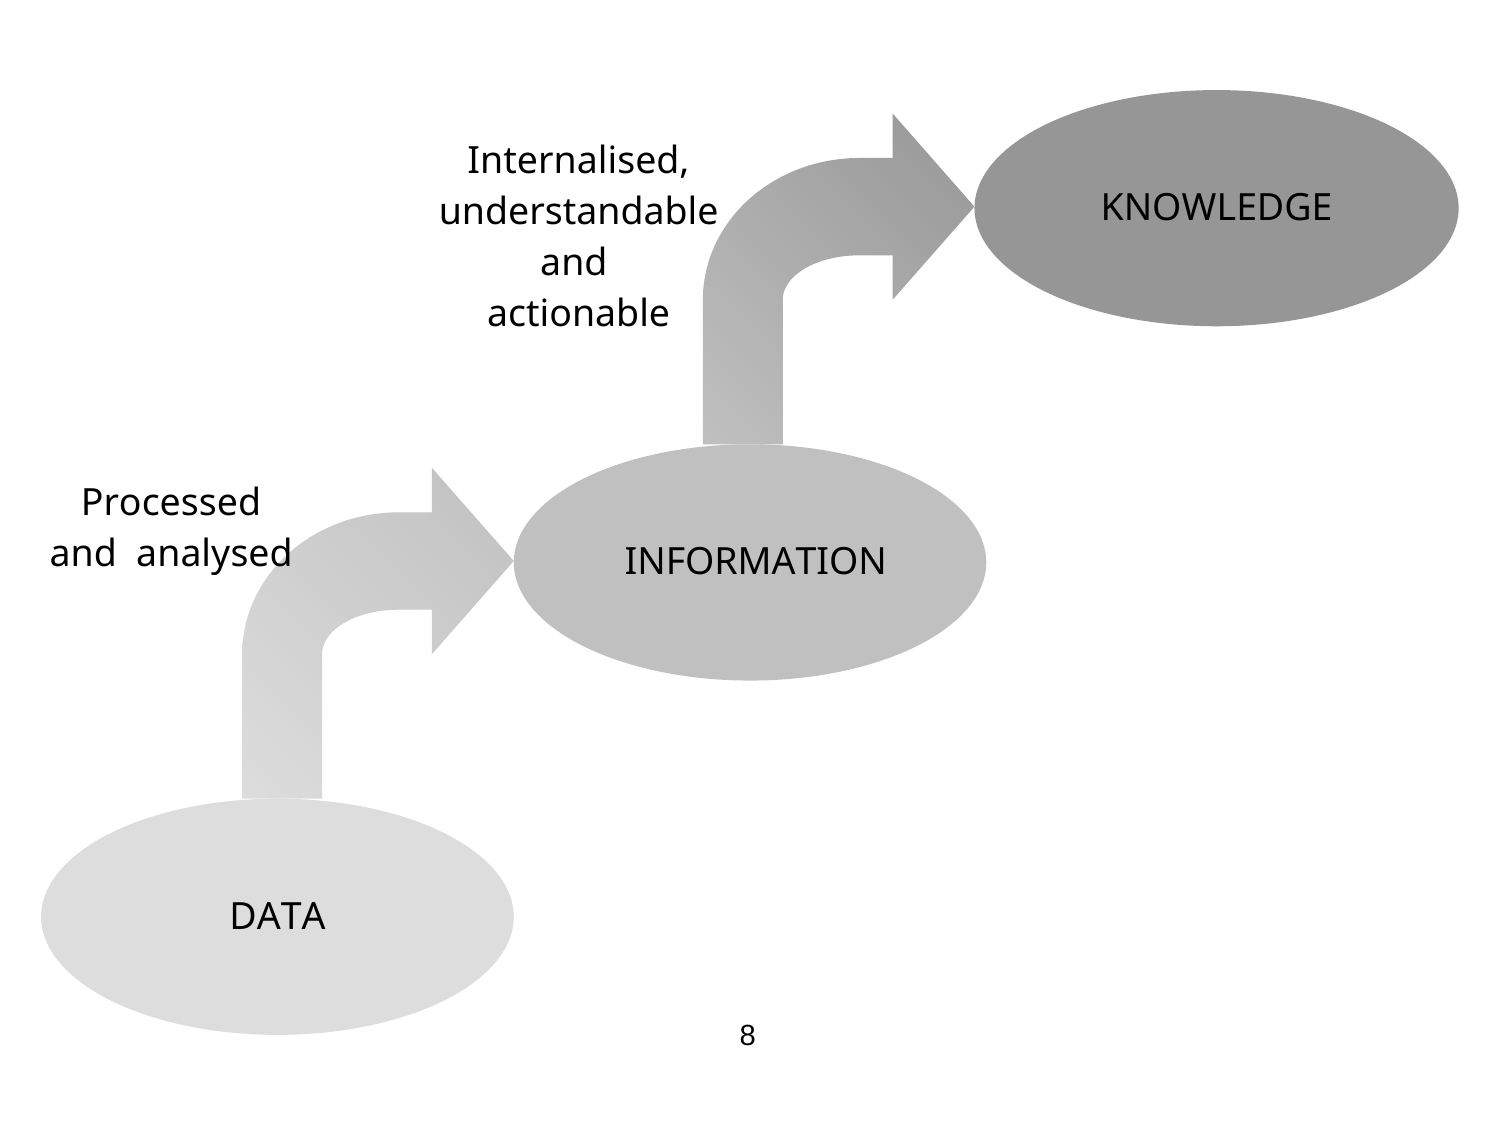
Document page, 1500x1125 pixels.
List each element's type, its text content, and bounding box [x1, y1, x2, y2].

text_box Processed and analysed [29, 467, 313, 586]
text_box KNOWLEDGE [1045, 172, 1388, 240]
text_box DATA [159, 881, 396, 948]
text_box Internalised, understandable and actionable [407, 125, 751, 346]
text_box [41, 90, 1459, 1035]
text_box INFORMATION [584, 527, 928, 594]
